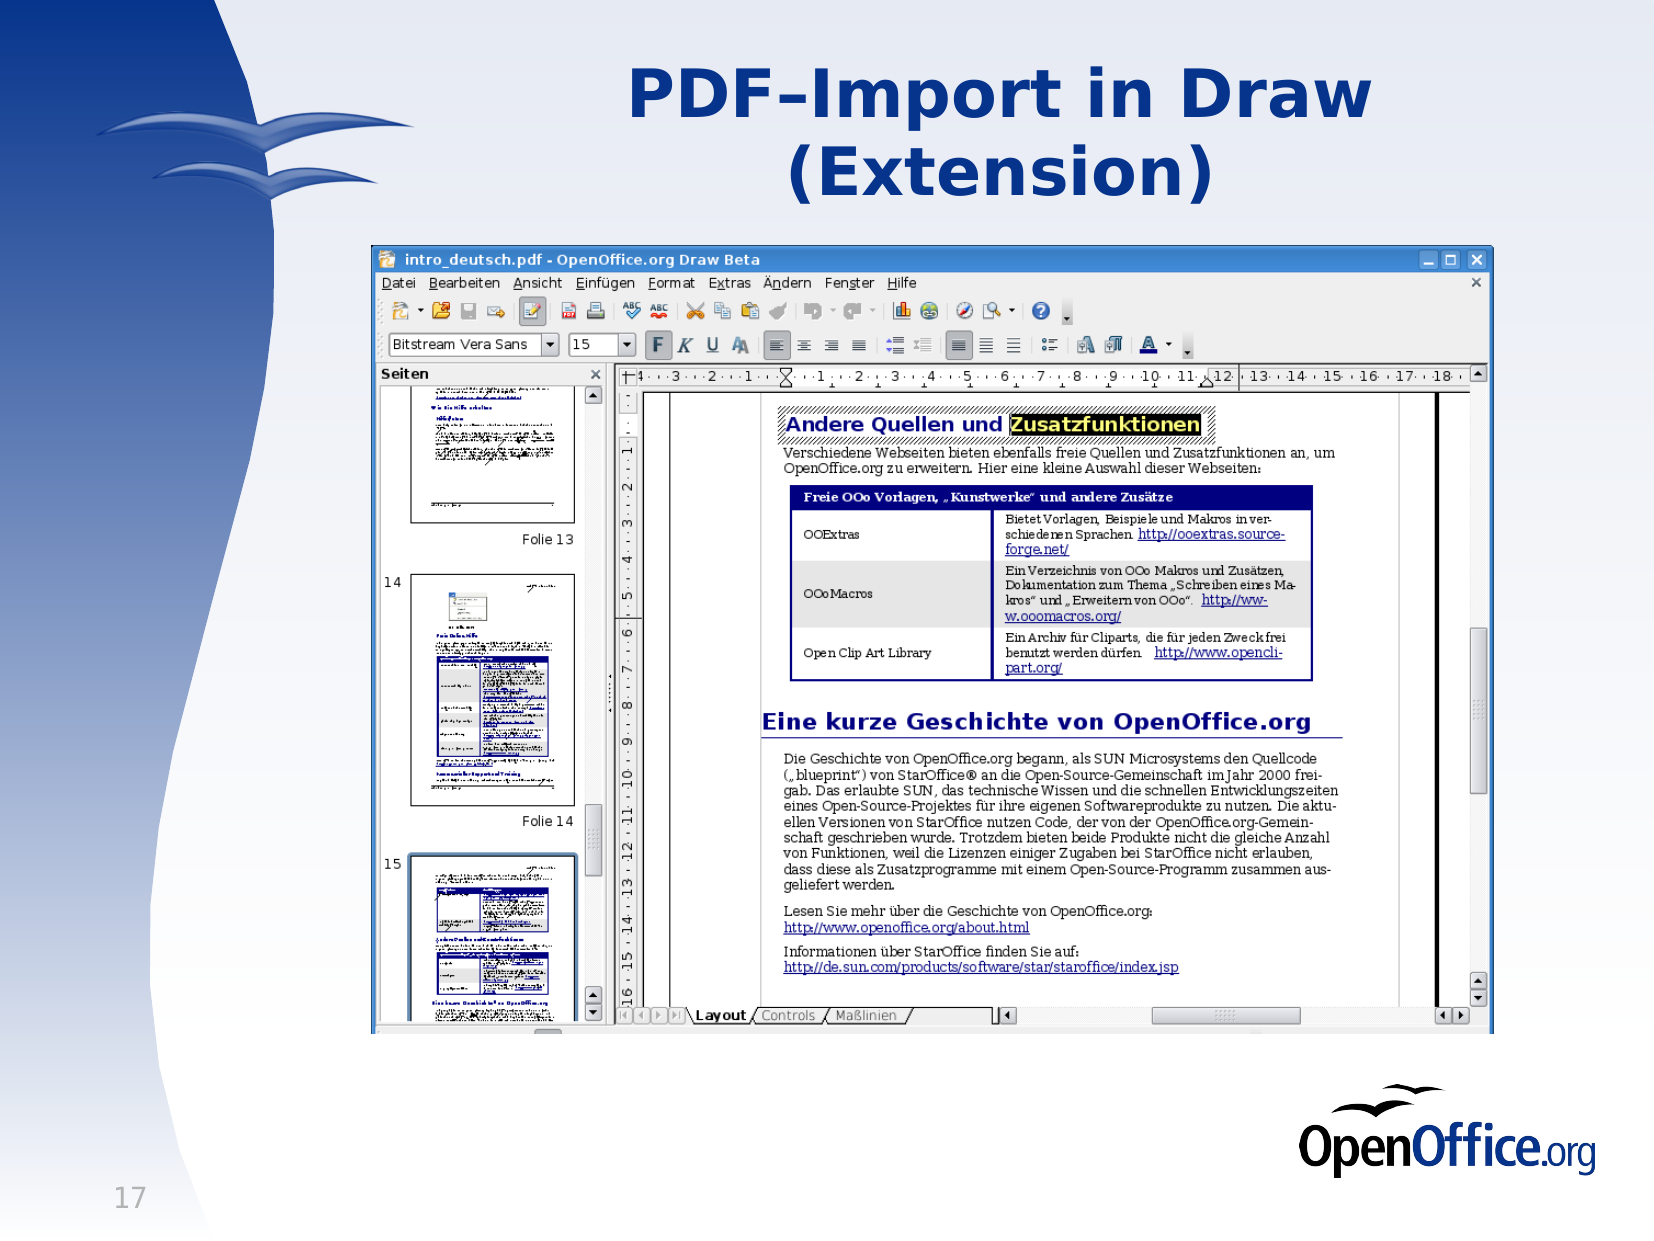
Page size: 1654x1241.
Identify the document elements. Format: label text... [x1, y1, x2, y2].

chart [295, 236, 1565, 1034]
title PDF–Import in Draw (Extension) [436, 55, 1565, 211]
picture [95, 100, 416, 162]
picture [1299, 1084, 1595, 1178]
picture [152, 161, 379, 201]
